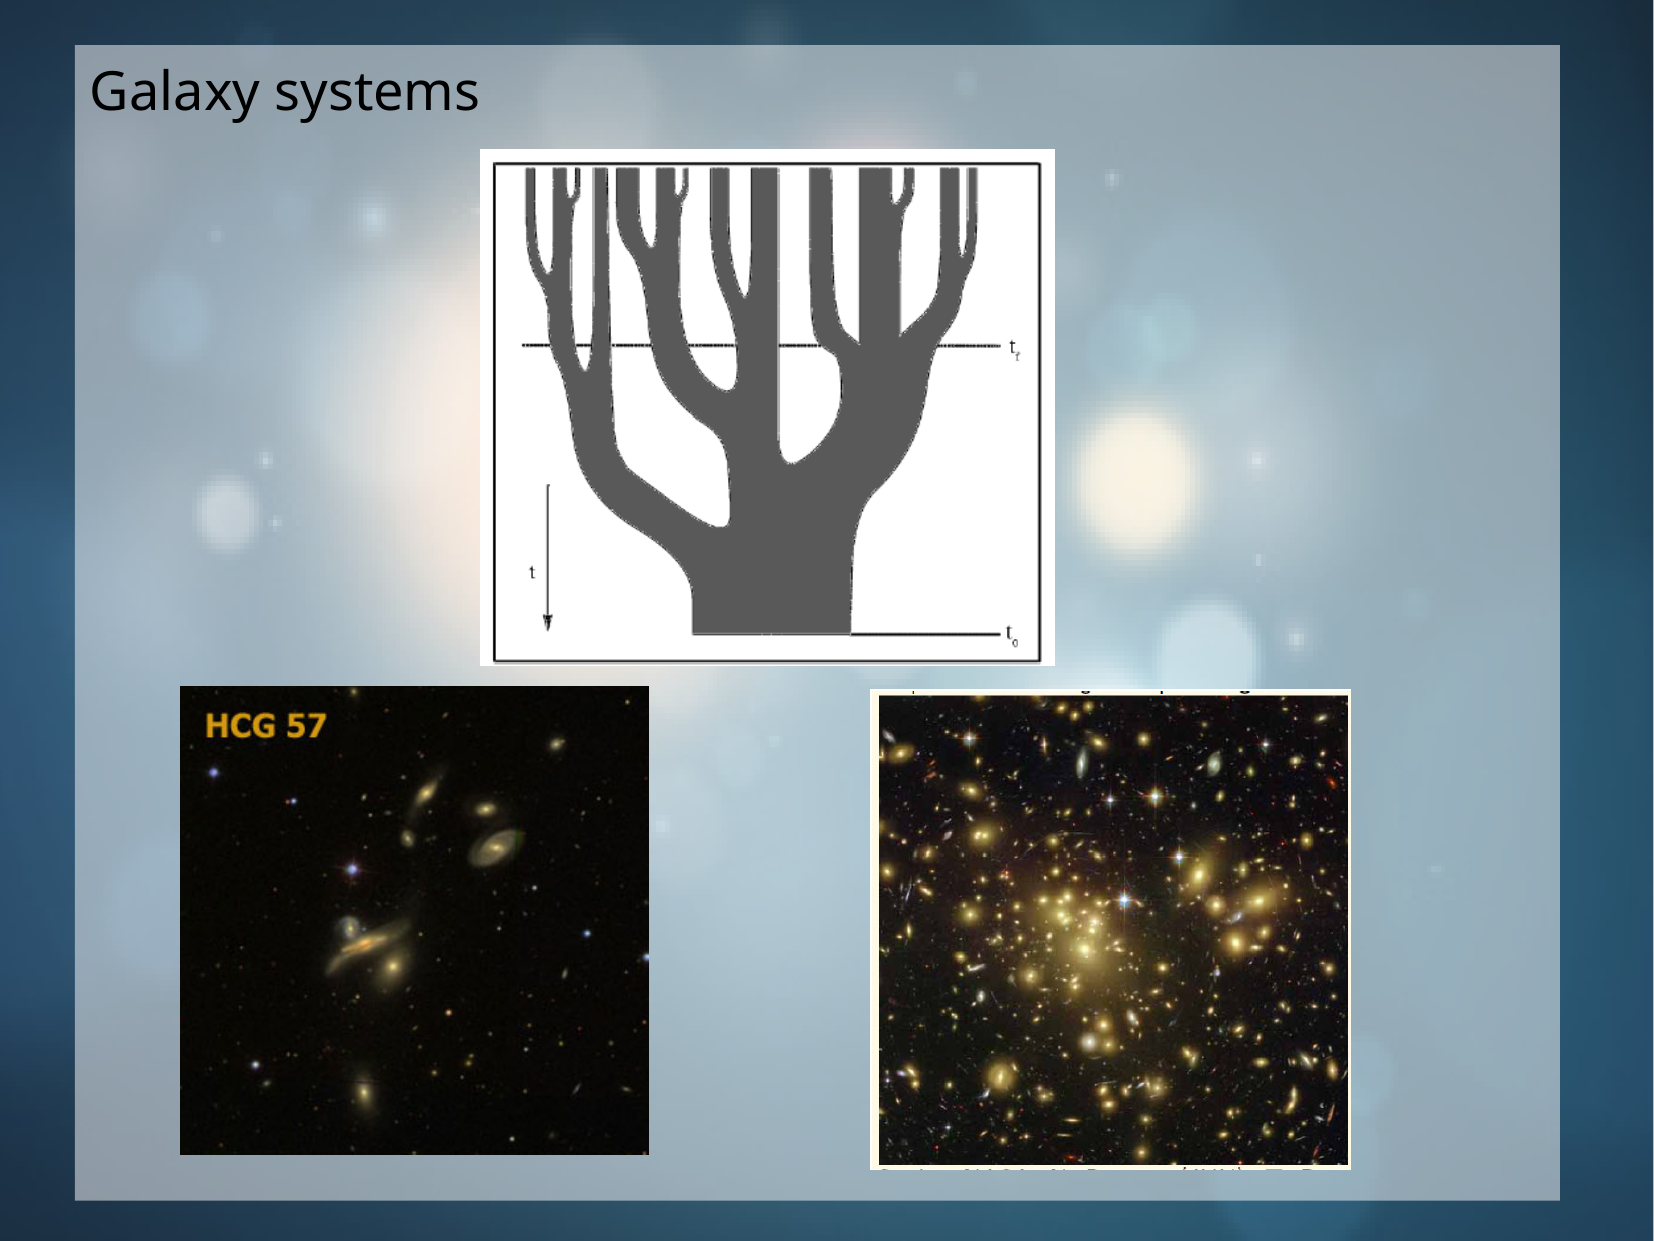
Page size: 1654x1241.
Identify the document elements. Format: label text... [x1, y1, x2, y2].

text_box Galaxy systems [74, 45, 1560, 1201]
picture [0, 0, 1654, 1241]
